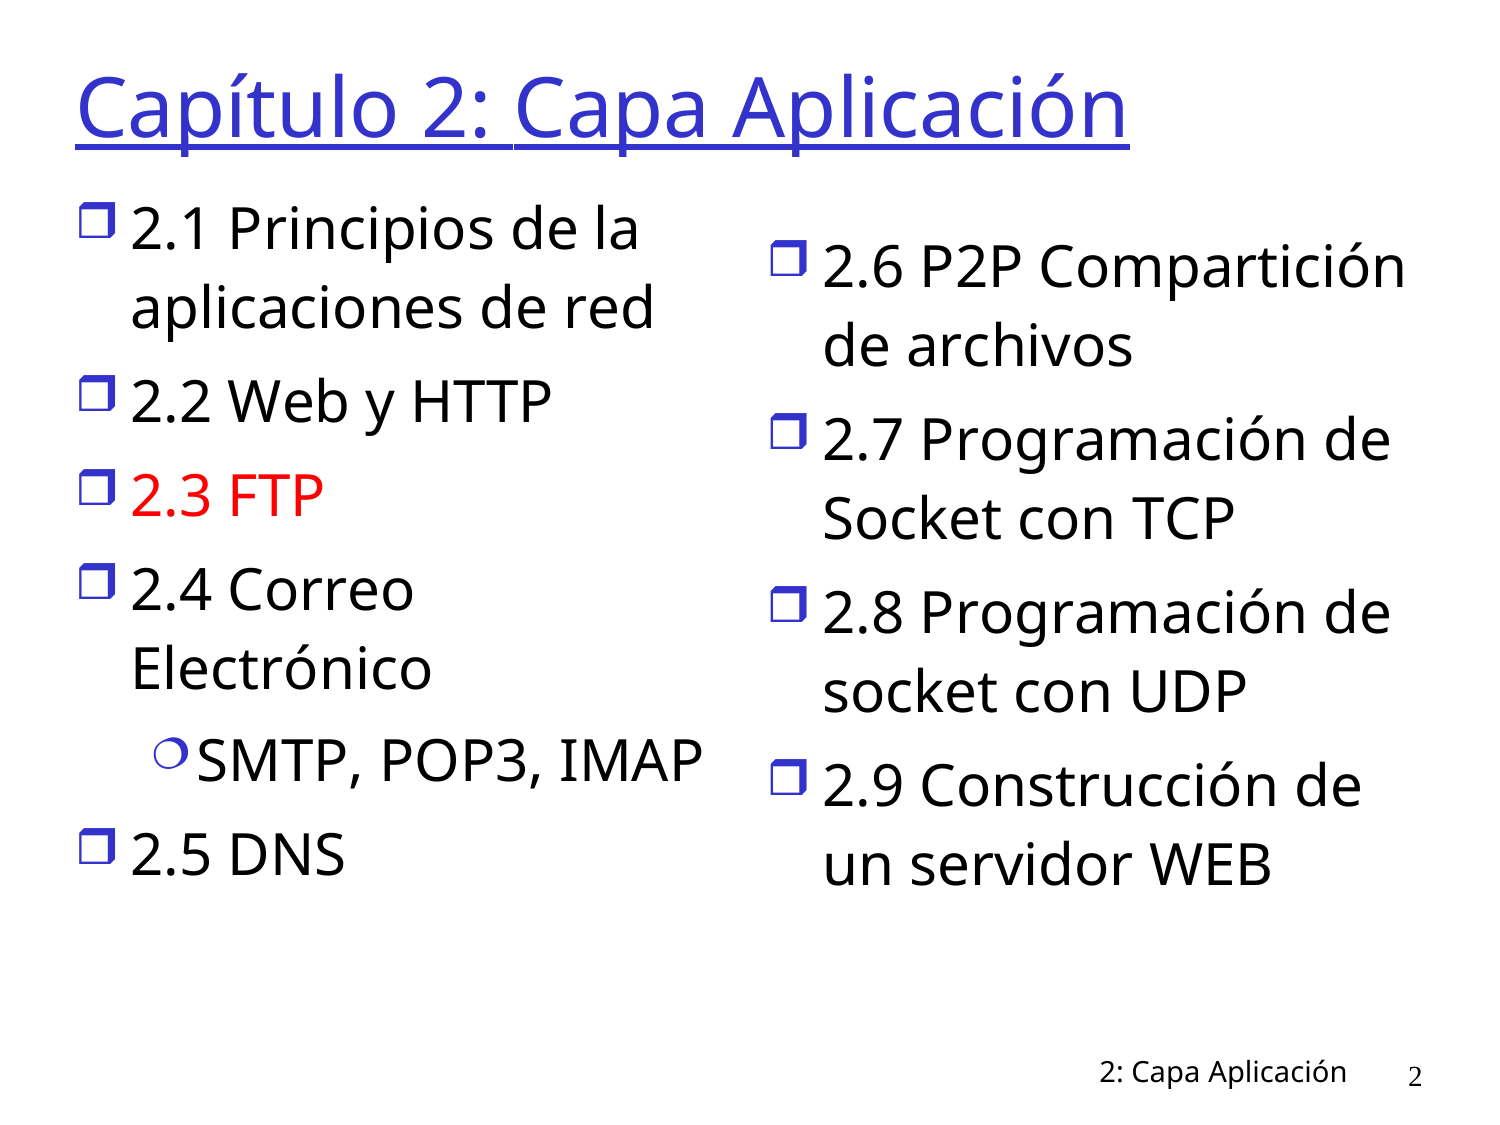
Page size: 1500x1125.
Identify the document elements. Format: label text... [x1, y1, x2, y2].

list 2.1 Principios de la aplicaciones de red 2.2 Web y HTTP 2.3 FTP 2.4 Correo Electrónico SMTP, POP3, IMAP 2.5 DNS [75, 187, 734, 1013]
title Capítulo 2: Capa Aplicación [75, 23, 1426, 188]
list 2.6 P2P Compartición de archivos 2.7 Programación de Socket con TCP 2.8 Programación de socket con UDP 2.9 Construcción de un servidor WEB [766, 224, 1426, 968]
